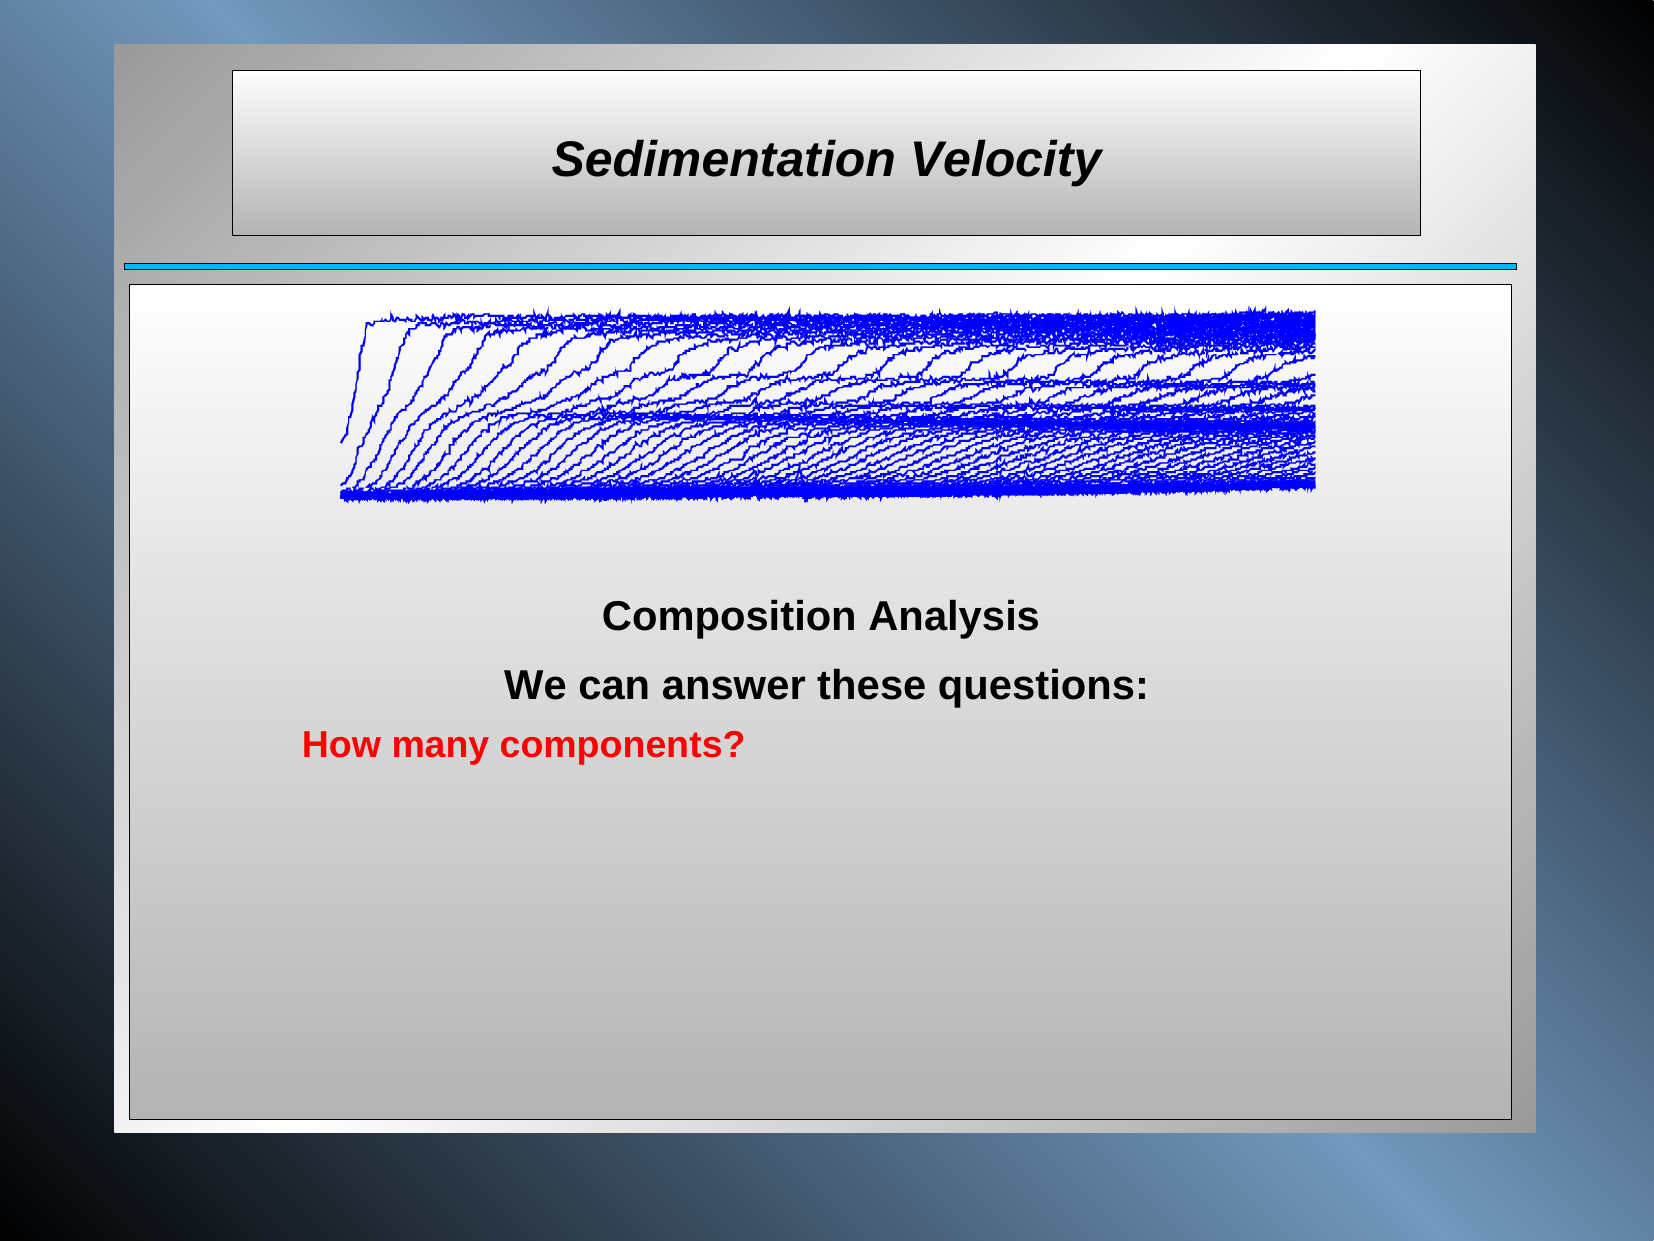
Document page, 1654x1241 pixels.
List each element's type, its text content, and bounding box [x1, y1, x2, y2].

text_box [232, 70, 1421, 236]
text_box How many components? [301, 723, 1352, 1050]
picture [340, 305, 1316, 504]
text_box [129, 284, 1512, 1120]
text_box [124, 263, 1517, 270]
text_box Sedimentation Velocity [397, 131, 1256, 194]
text_box Composition Analysis We can answer these questions: [465, 569, 1188, 686]
